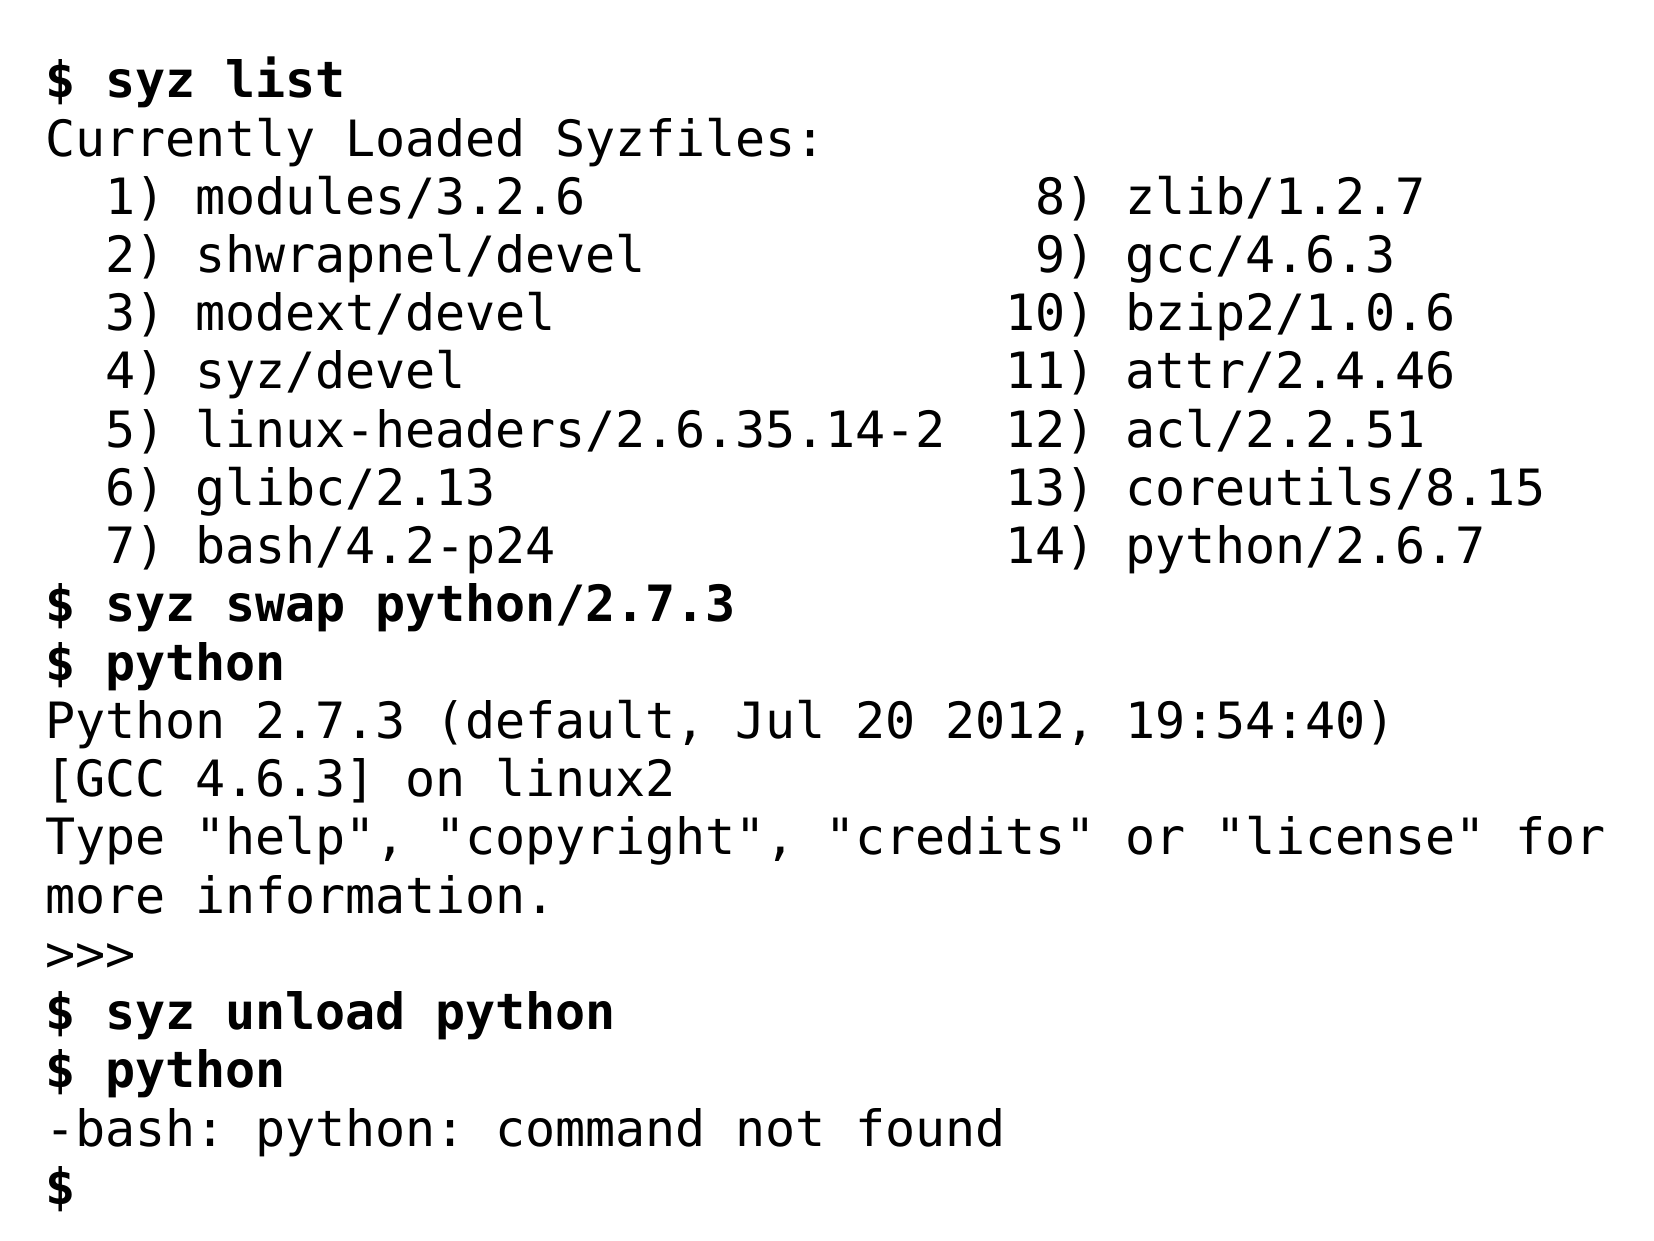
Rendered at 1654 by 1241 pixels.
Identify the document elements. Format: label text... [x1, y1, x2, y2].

list syz unload python $ [45, 51, 1636, 1217]
